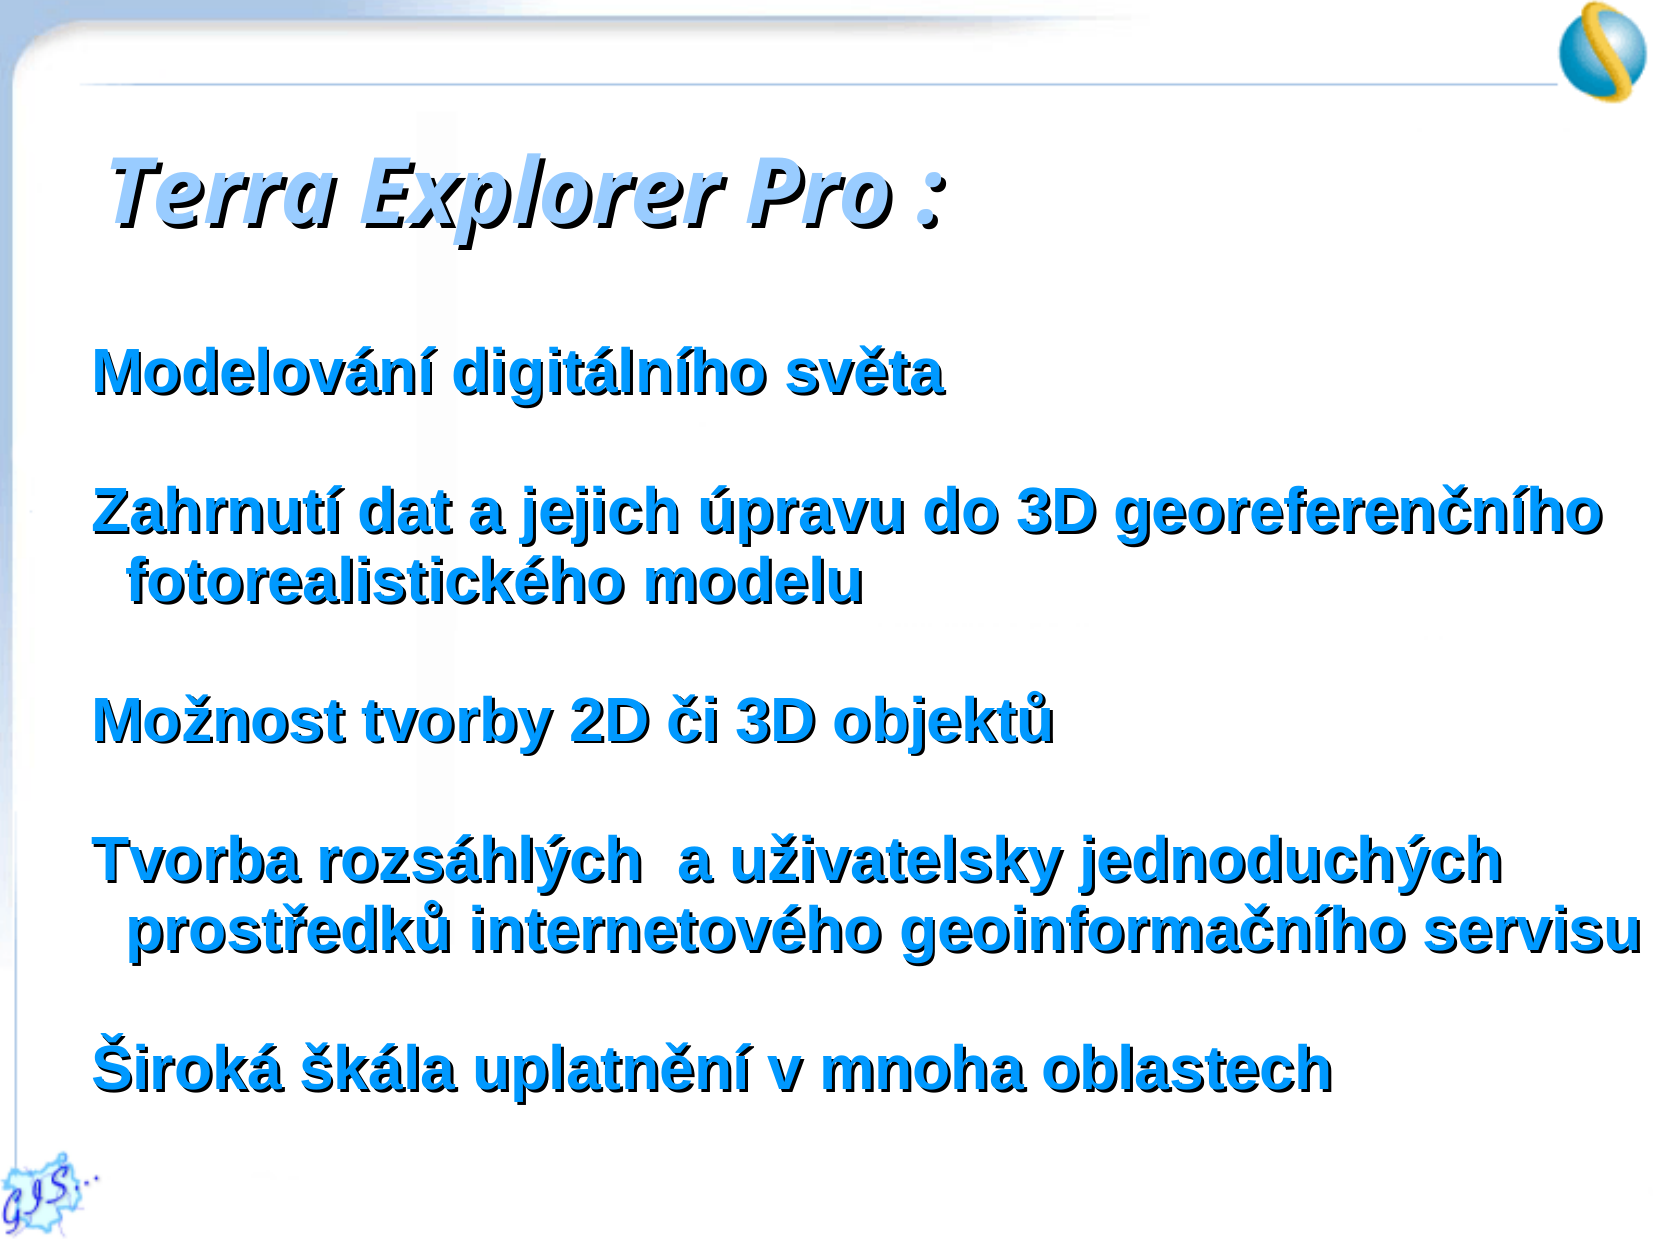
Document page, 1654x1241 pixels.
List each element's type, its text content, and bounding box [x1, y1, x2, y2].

picture [0, 0, 1654, 1241]
text_box Terra Explorer Pro : [88, 118, 1565, 245]
text_box Modelování digitálního světa Zahrnutí dat a jejich úpravu do 3D georeferenčního fotorealistického modelu Možnost tvorby 2D či 3D objektů Tvorba rozsáhlých a uživatelsky jednoduchých prostředků internetového geoinformačního servisu Široká škála uplatnění v mnoha oblastech [59, 328, 1654, 1241]
